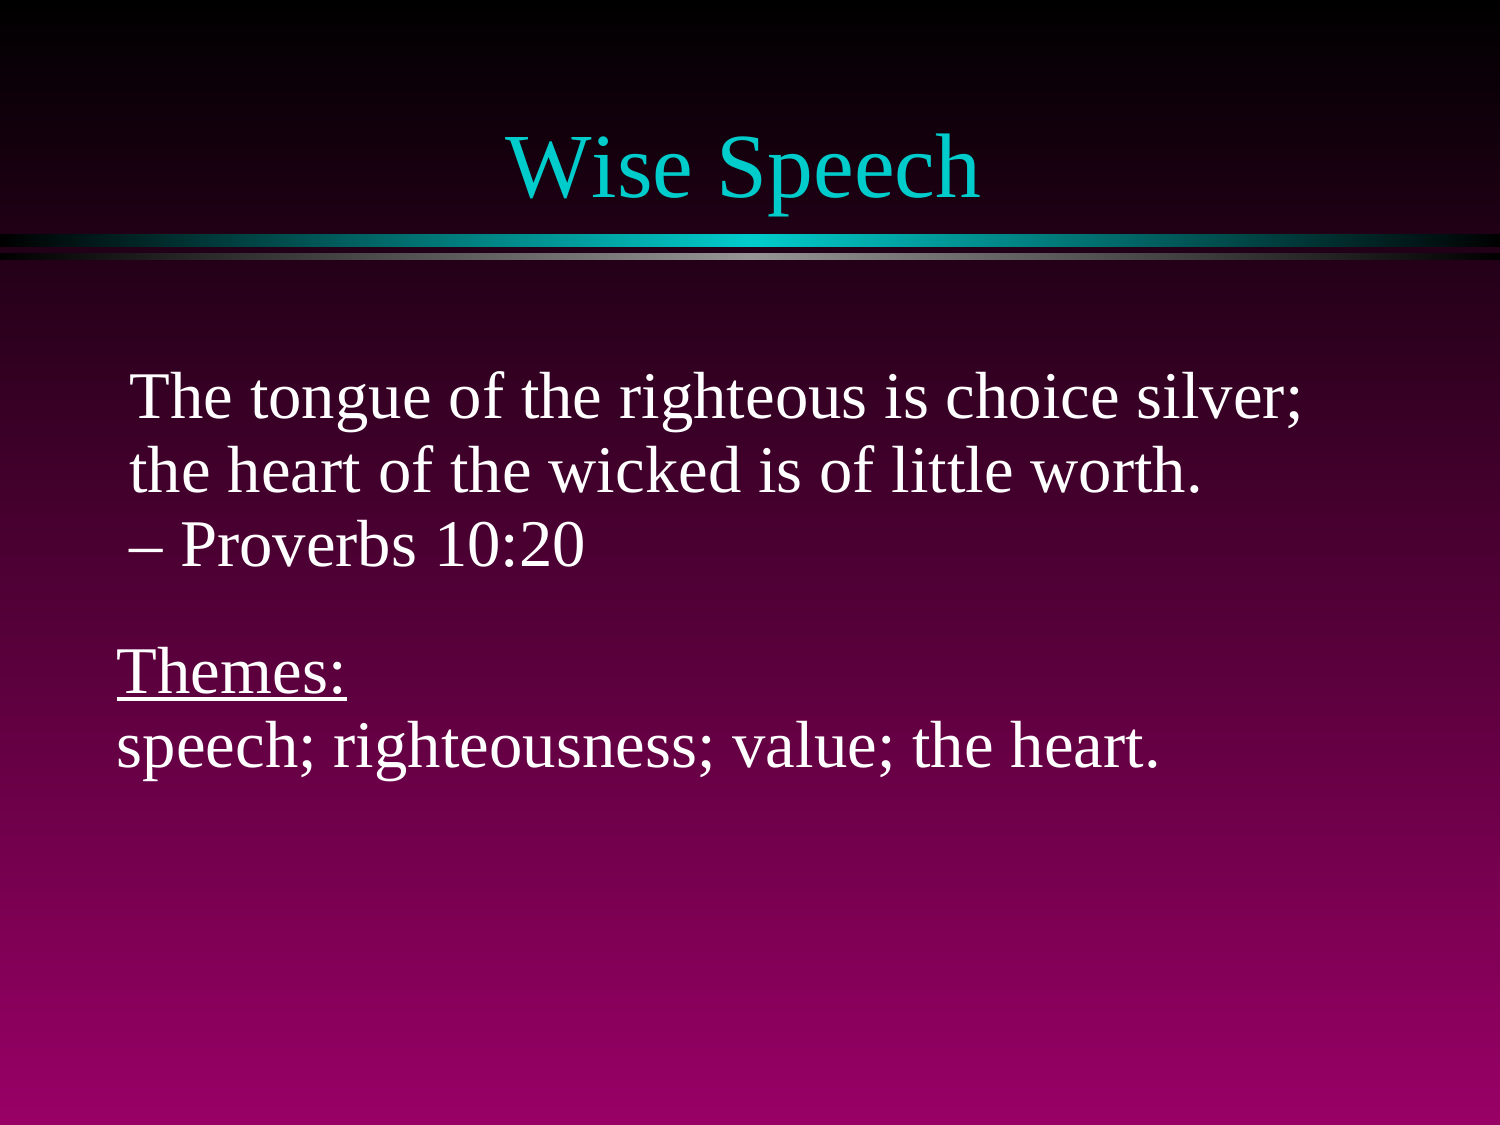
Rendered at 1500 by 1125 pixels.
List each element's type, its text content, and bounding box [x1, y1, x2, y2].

text_box Themes: speech; righteousness; value; the heart. [101, 626, 1444, 947]
text_box The tongue of the righteous is choice silver; the heart of the wicked is of little worth. – Proverbs 10:20 [114, 351, 1439, 589]
title Wise Speech [99, 37, 1388, 225]
